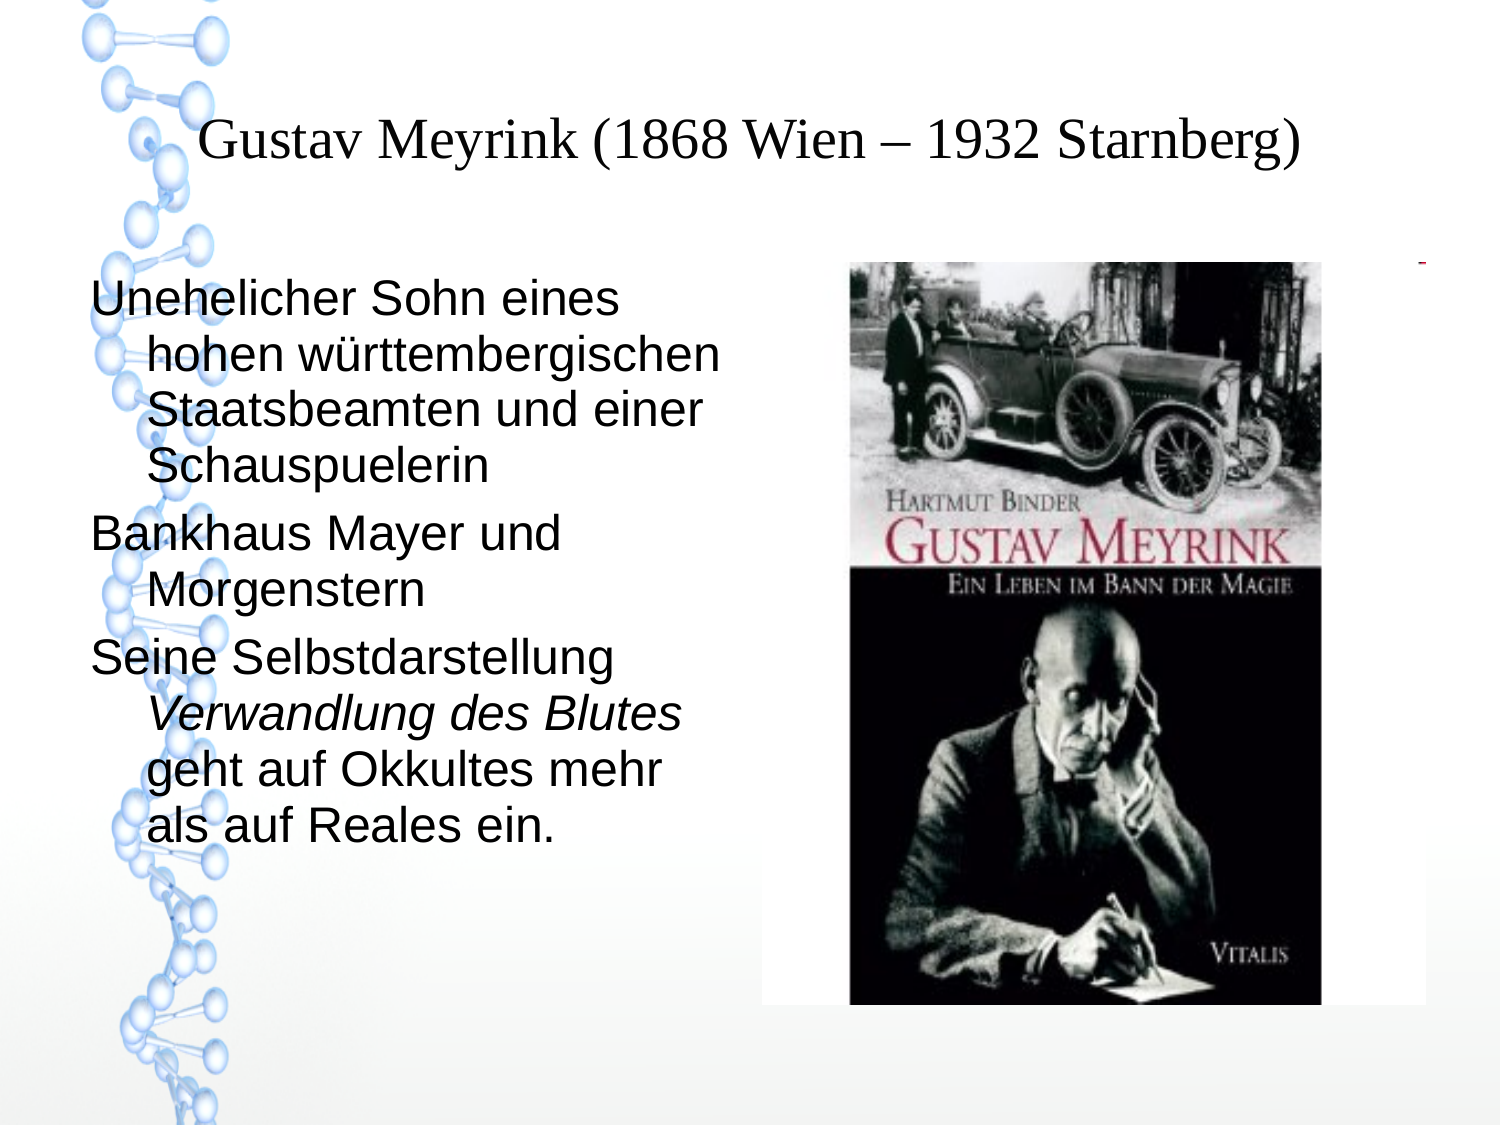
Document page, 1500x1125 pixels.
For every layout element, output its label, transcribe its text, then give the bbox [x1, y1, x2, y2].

title Gustav Meyrink (1868 Wien – 1932 Starnberg) [75, 45, 1426, 233]
list Unehelicher Sohn eines hohen württembergischen Staatsbeamten und einer Schauspuelerin Bankhaus Mayer und Morgenstern Seine Selbstdarstellung Verwandlung des Blutes geht auf Okkultes mehr als auf Reales ein. [75, 262, 738, 1005]
picture [0, 0, 1500, 1125]
